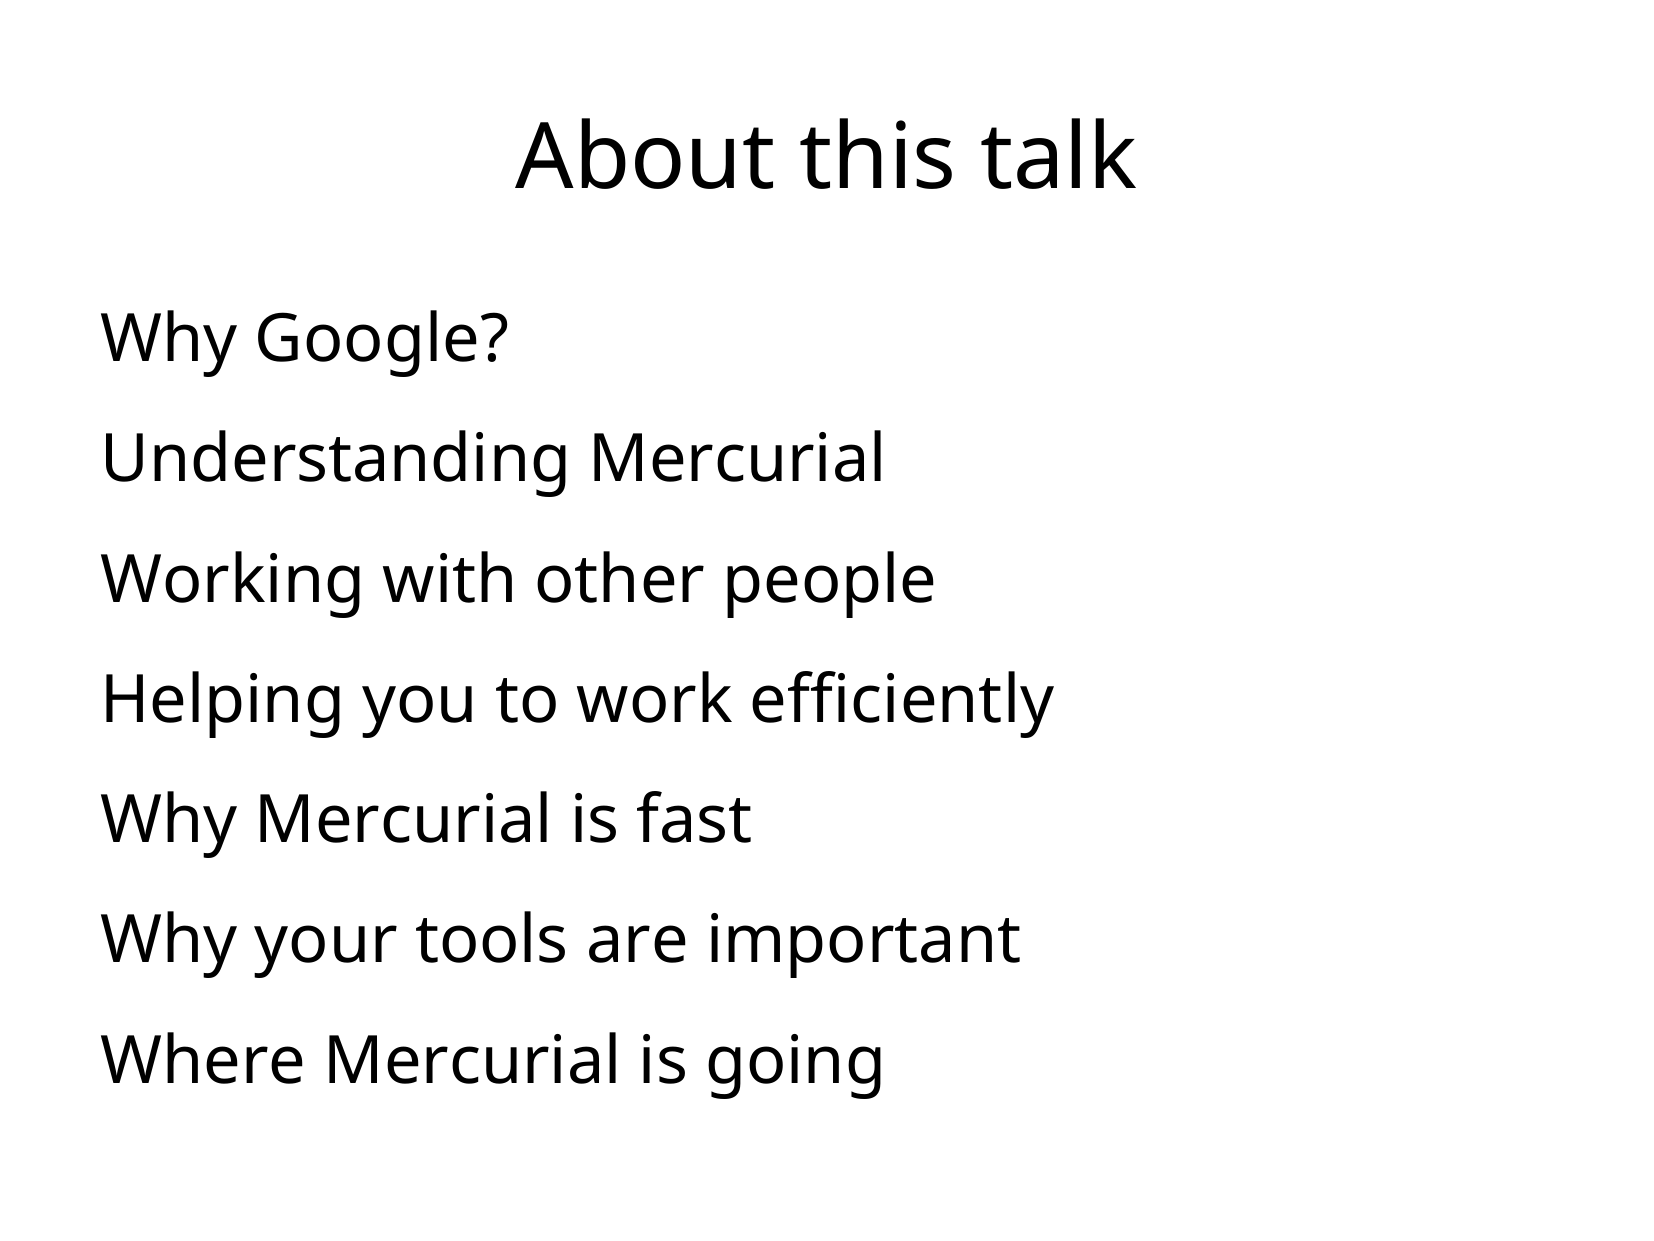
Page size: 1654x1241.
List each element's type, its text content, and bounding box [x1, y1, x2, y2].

title About this talk [82, 49, 1571, 257]
list Why Google? Understanding Mercurial Working with other people Helping you to work efficiently Why Mercurial is fast Why your tools are important Where Mercurial is going [82, 290, 1571, 1109]
